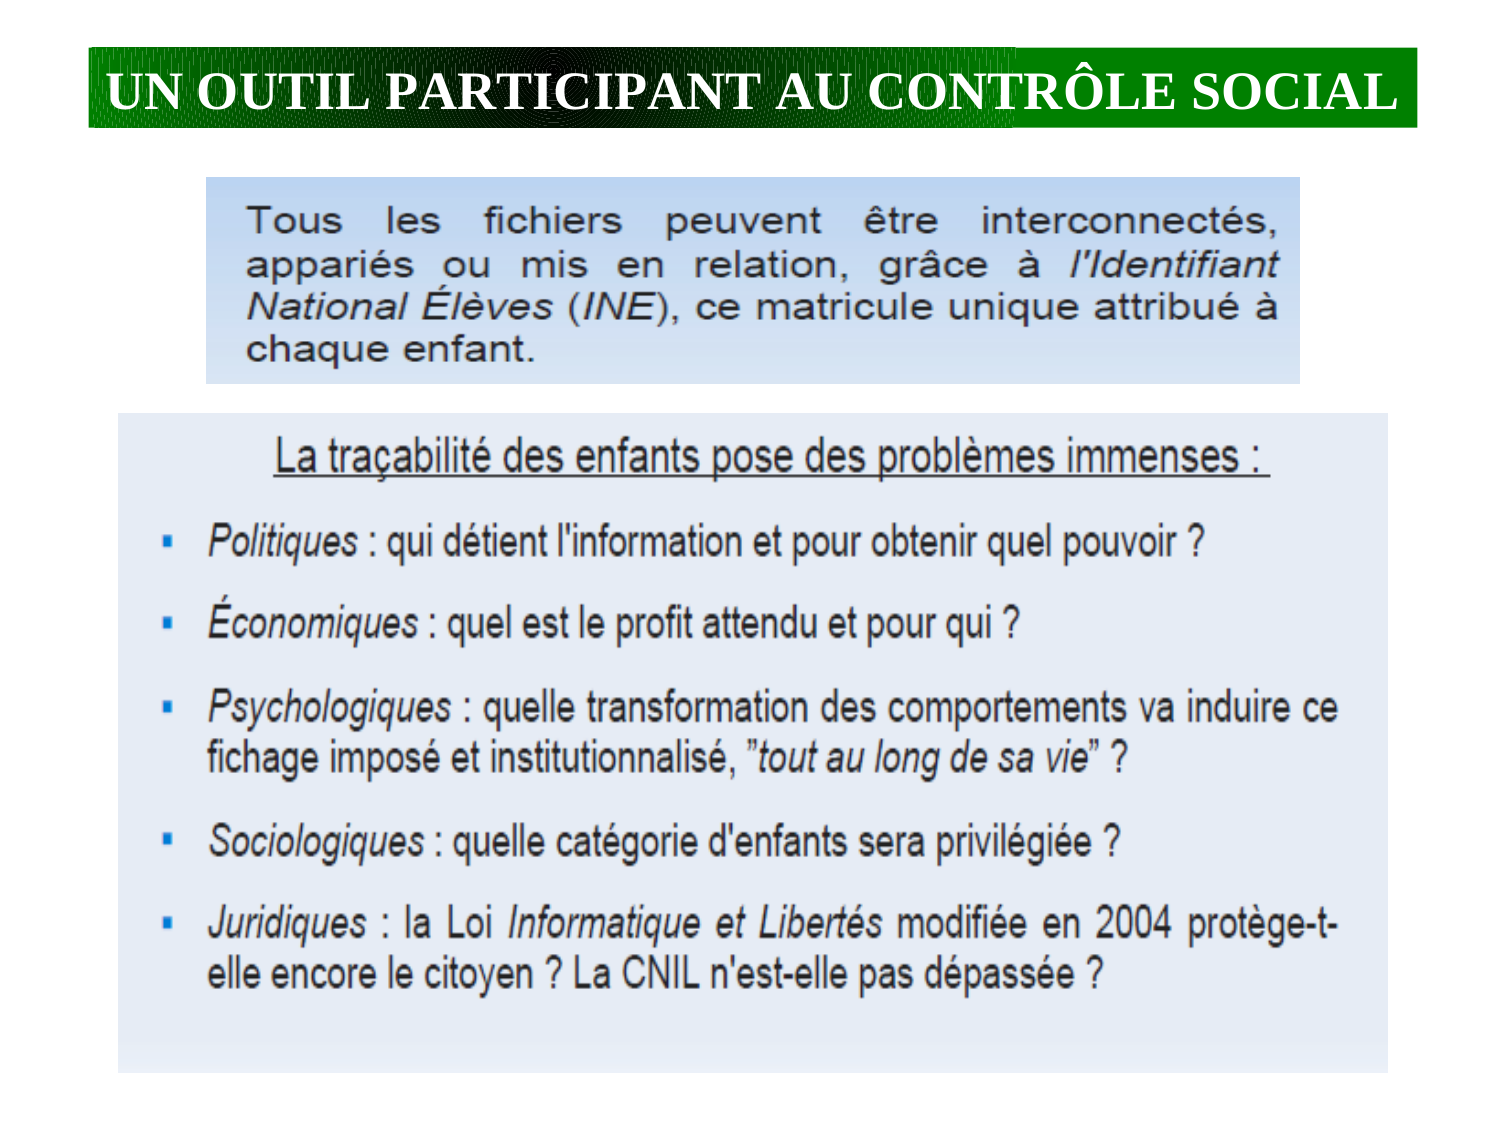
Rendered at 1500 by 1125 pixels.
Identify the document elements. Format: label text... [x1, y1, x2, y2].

title UN OUTIL PARTICIPANT AU CONTRÔLE SOCIAL [88, 47, 1418, 128]
picture [206, 177, 1300, 384]
picture [118, 413, 1388, 1073]
